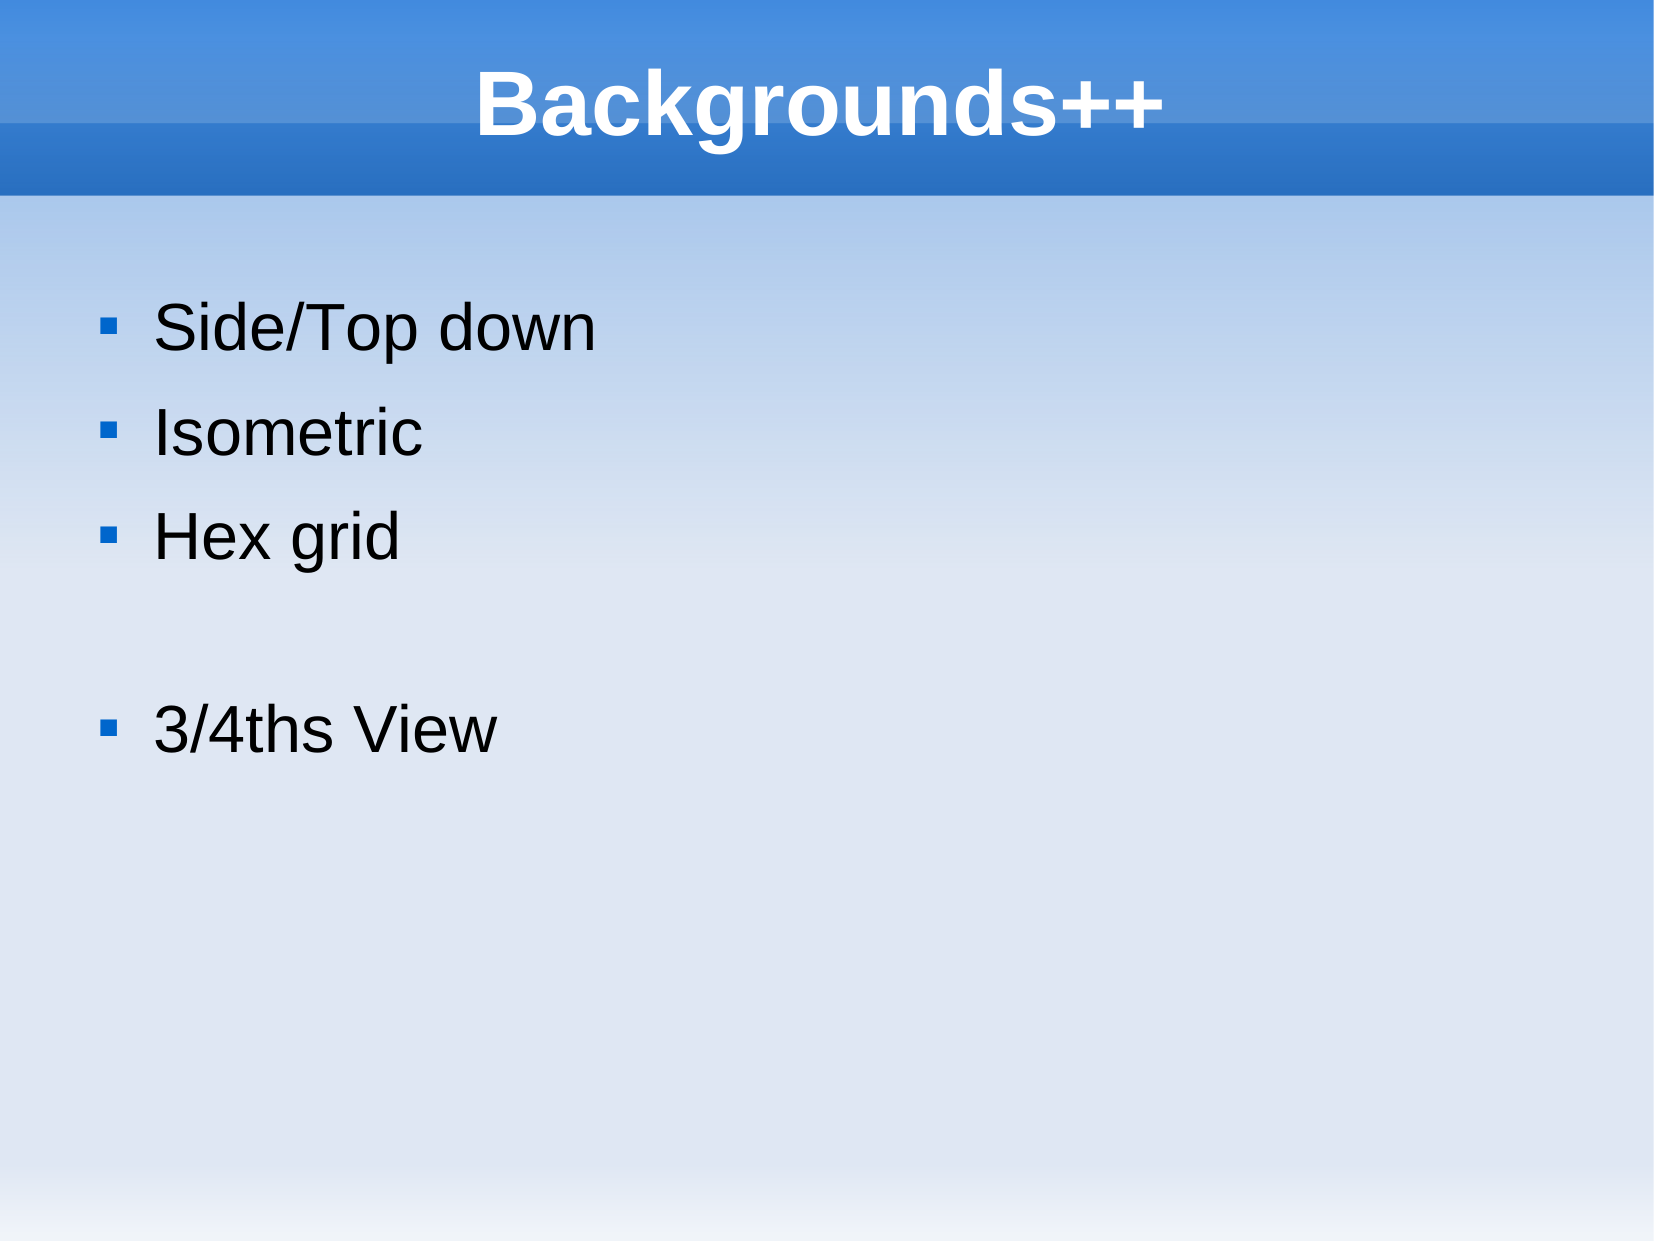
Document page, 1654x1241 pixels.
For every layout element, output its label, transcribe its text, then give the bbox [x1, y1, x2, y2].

title Backgrounds++ [76, 0, 1565, 208]
list Side/Top down Isometric Hex grid 3/4ths View [82, 290, 1571, 1109]
picture [0, 0, 1654, 1241]
